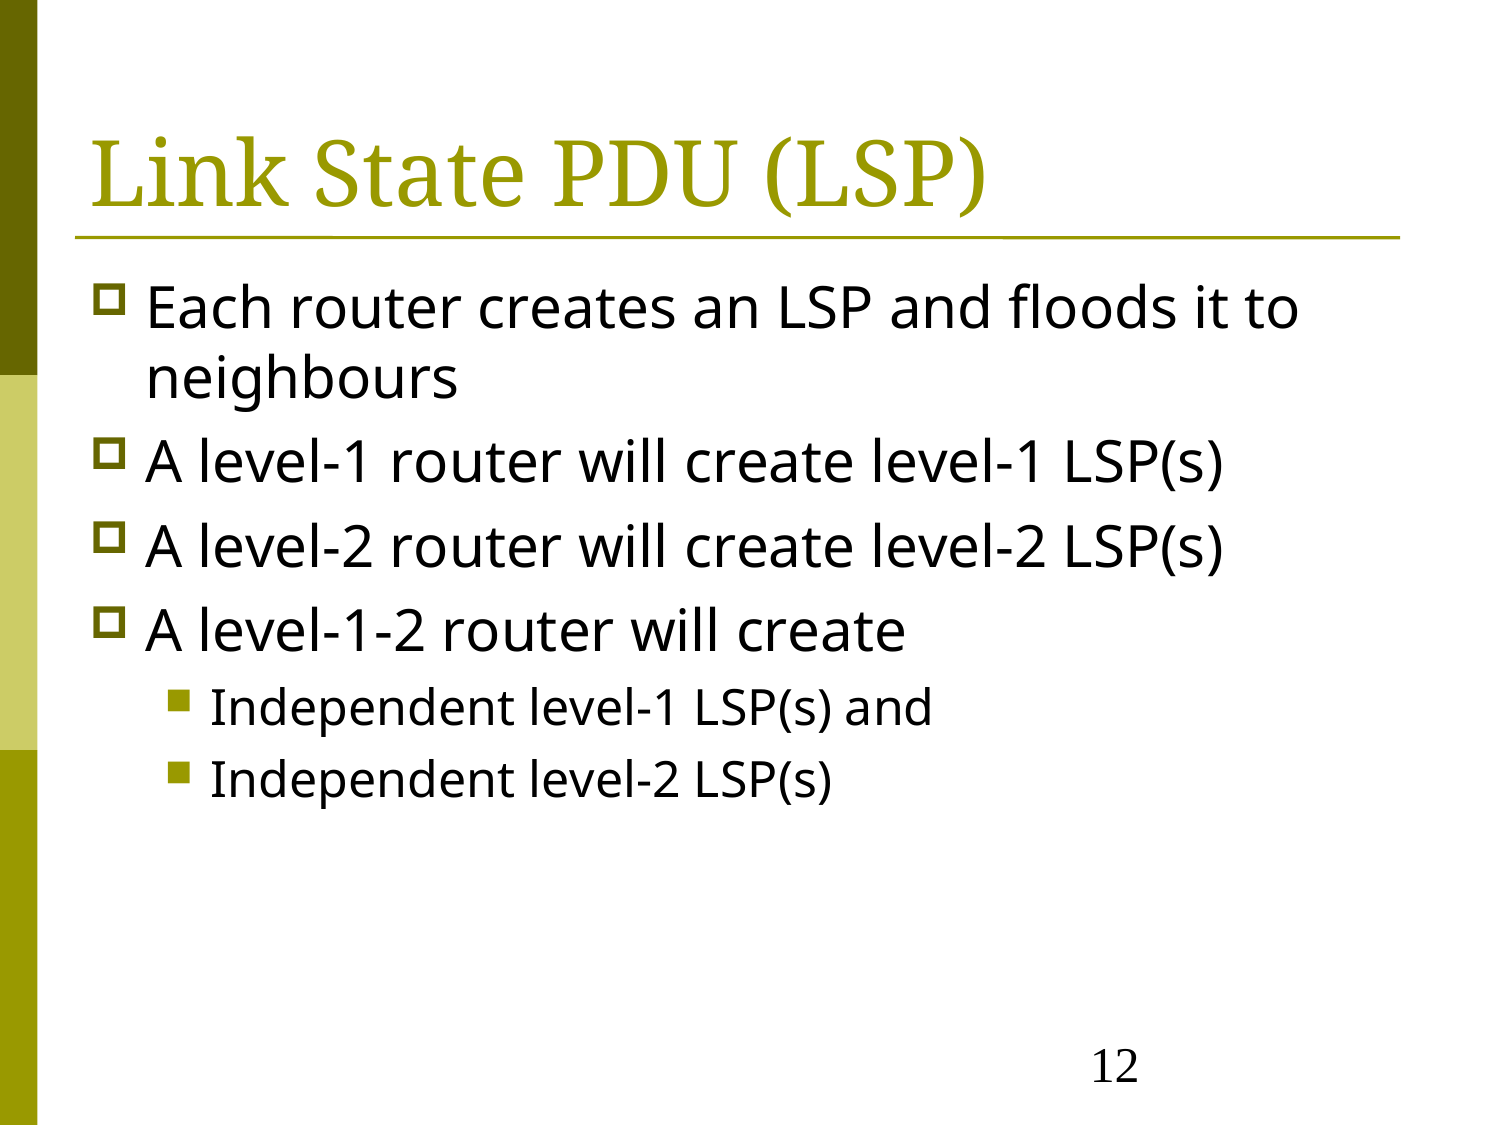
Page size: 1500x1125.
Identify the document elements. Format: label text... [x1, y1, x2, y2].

text_box <number> [1074, 1025, 1425, 1101]
list Each router creates an LSP and floods it to neighbours A level-1 router will create level-1 LSP(s) A level-2 router will create level-2 LSP(s) A level-1-2 router will create Independent level-1 LSP(s) and Independent level-2 LSP(s) [75, 262, 1426, 1006]
title Link State PDU (LSP) [75, 45, 1426, 233]
